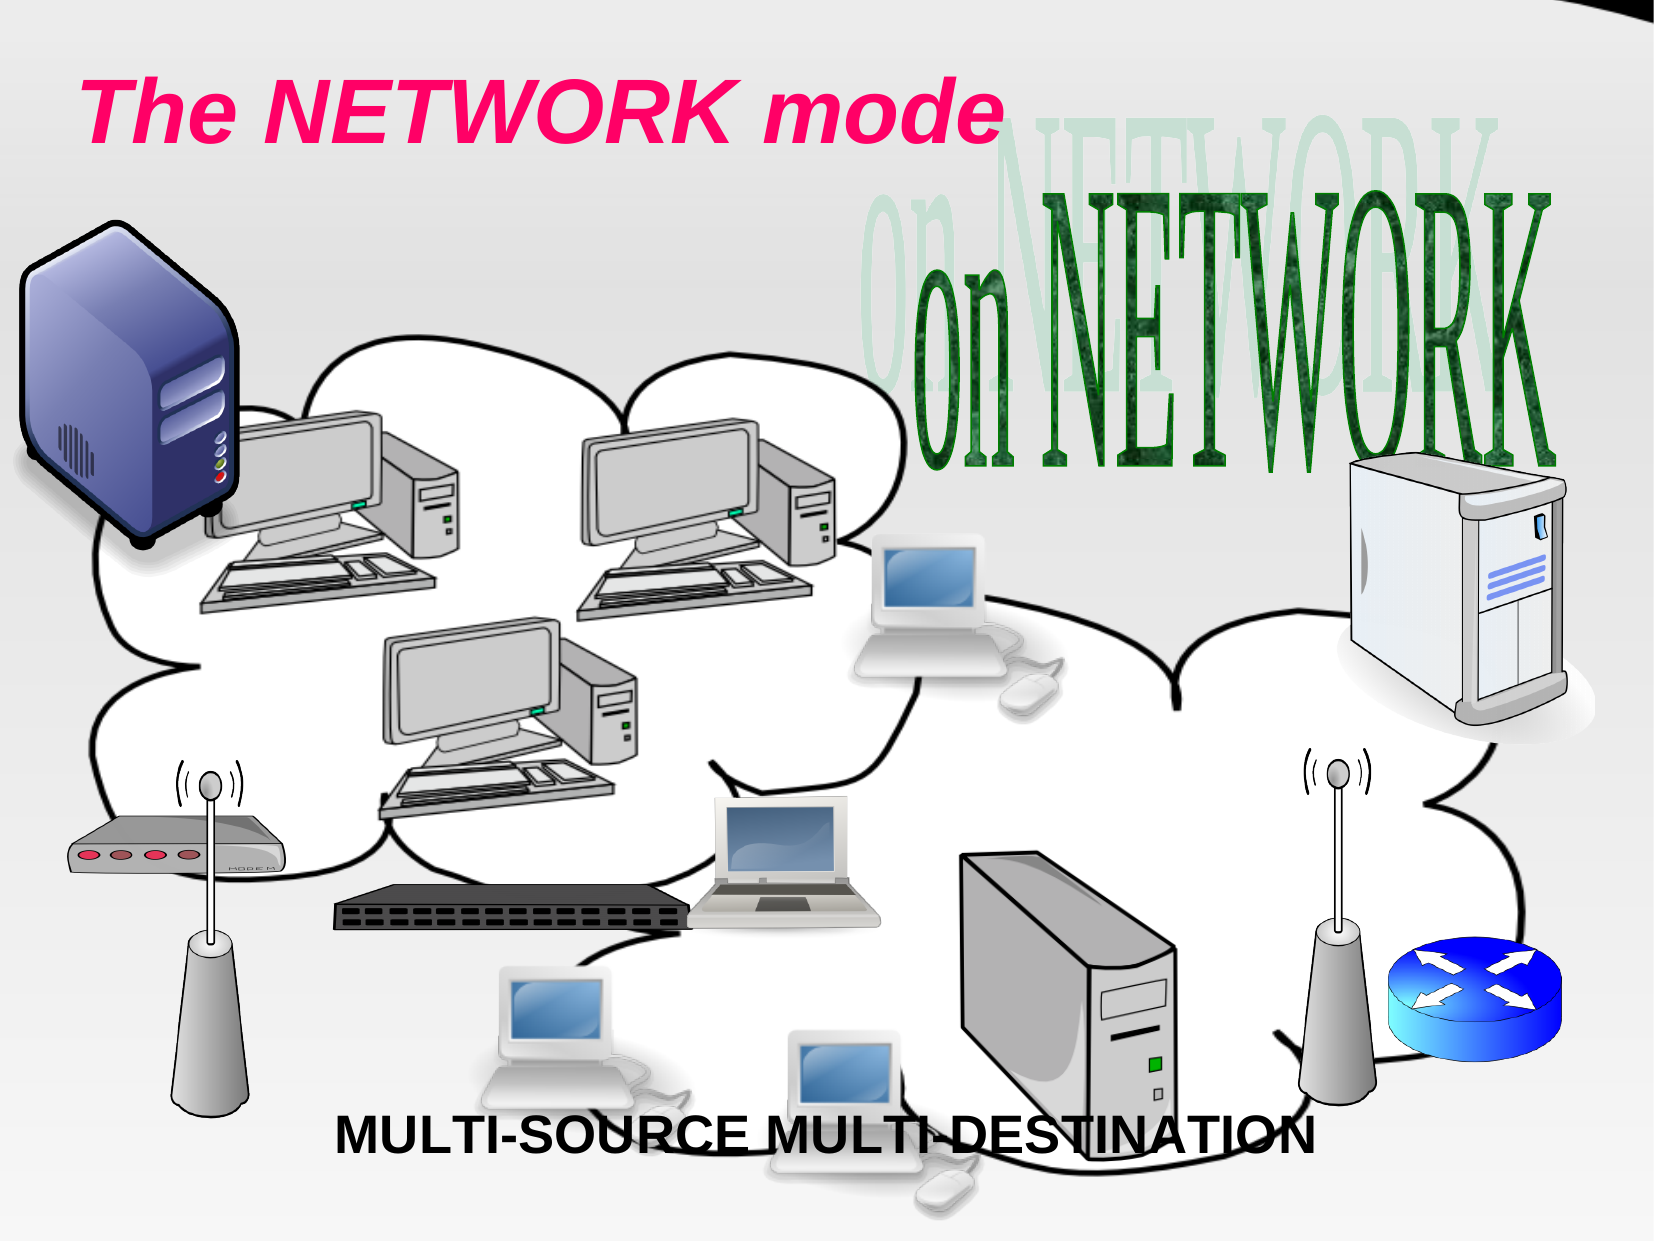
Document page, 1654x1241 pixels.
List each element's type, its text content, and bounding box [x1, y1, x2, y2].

text_box on NETWORK [1117, 206, 1173, 466]
text_box on NETWORK [1342, 206, 1409, 354]
text_box on NETWORK [1043, 206, 1110, 466]
text_box MULTI-SOURCE MULTI-DESTINATION [236, 1092, 1418, 1178]
text_box on NETWORK [1418, 206, 1471, 354]
picture [0, 0, 1654, 1241]
text_box on NETWORK [965, 270, 1014, 466]
text_box on NETWORK [1179, 206, 1240, 466]
title The NETWORK mode‏ [60, 17, 1625, 206]
text_box on NETWORK [927, 270, 960, 466]
text_box on NETWORK [1242, 206, 1337, 473]
text_box on NETWORK [1487, 206, 1548, 354]
